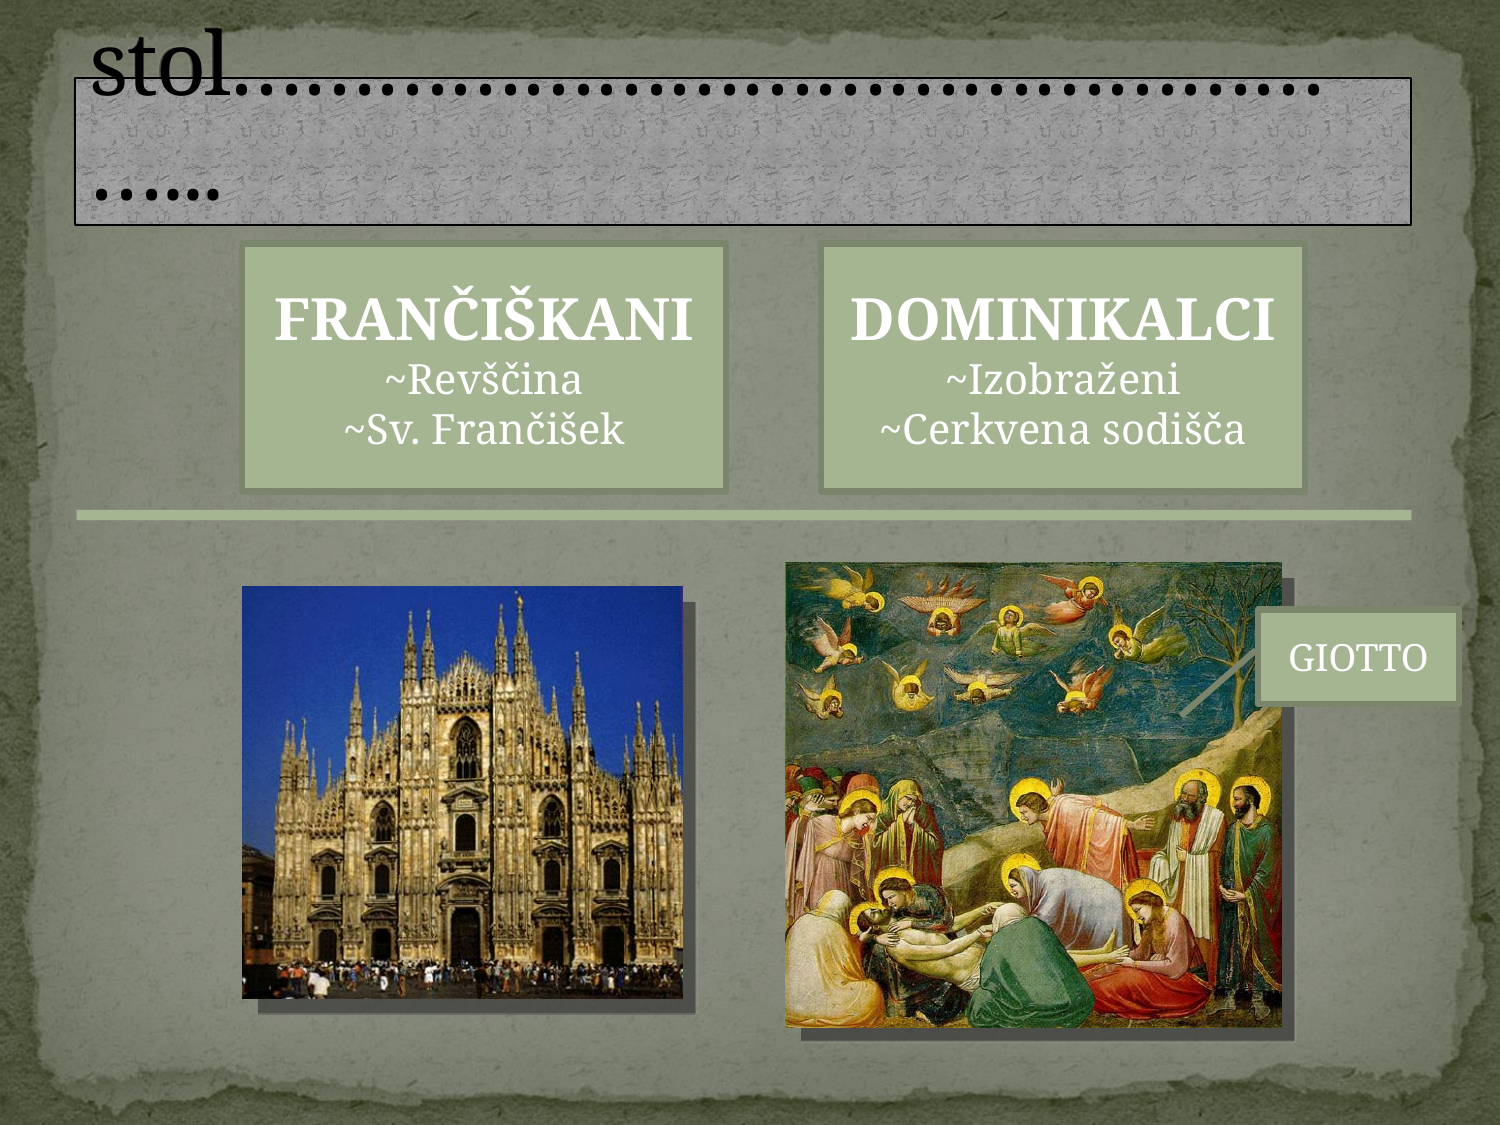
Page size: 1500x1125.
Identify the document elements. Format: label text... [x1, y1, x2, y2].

text_box DOMINIKALCI ~Izobraženi ~Cerkvena sodišča [820, 243, 1306, 492]
text_box FRANČIŠKANI ~Revščina ~Sv. Frančišek [242, 243, 727, 492]
picture [0, 0, 1500, 1125]
text_box GIOTTO [1258, 610, 1459, 704]
title 13. stol…………………………………………... [75, 78, 1412, 225]
